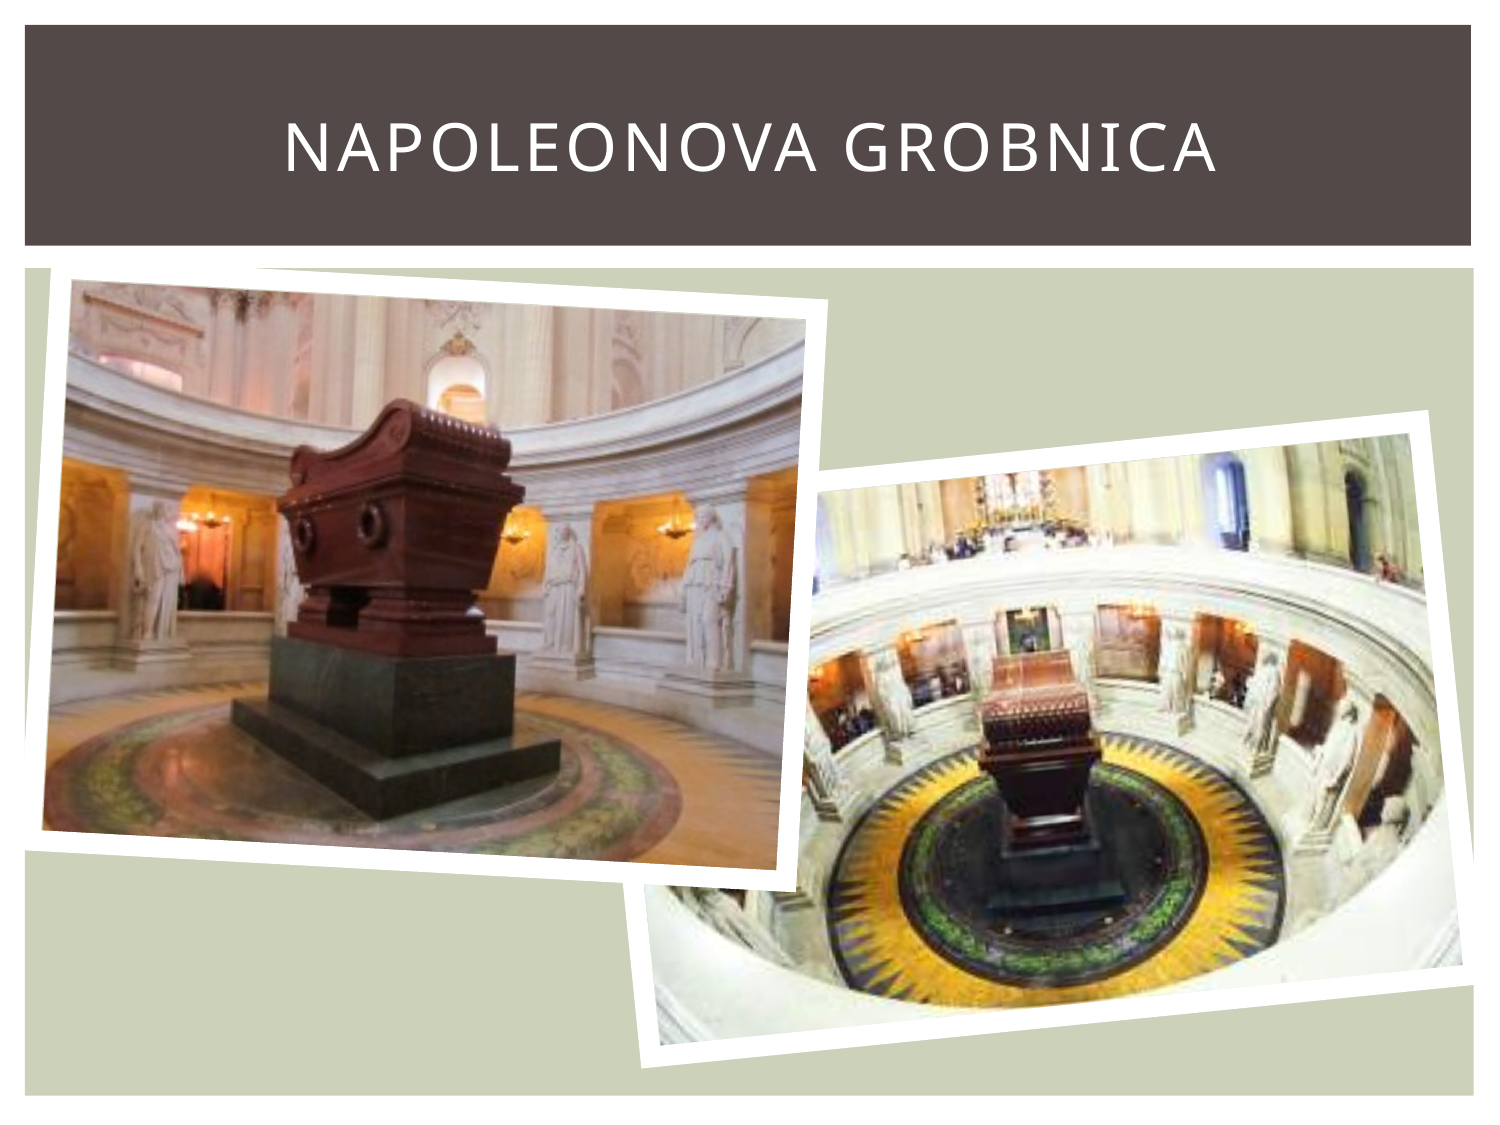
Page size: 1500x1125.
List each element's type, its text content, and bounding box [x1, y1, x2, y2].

title Napoleonova grobnica [62, 58, 1438, 232]
picture [41, 279, 807, 871]
picture [643, 432, 1463, 1046]
